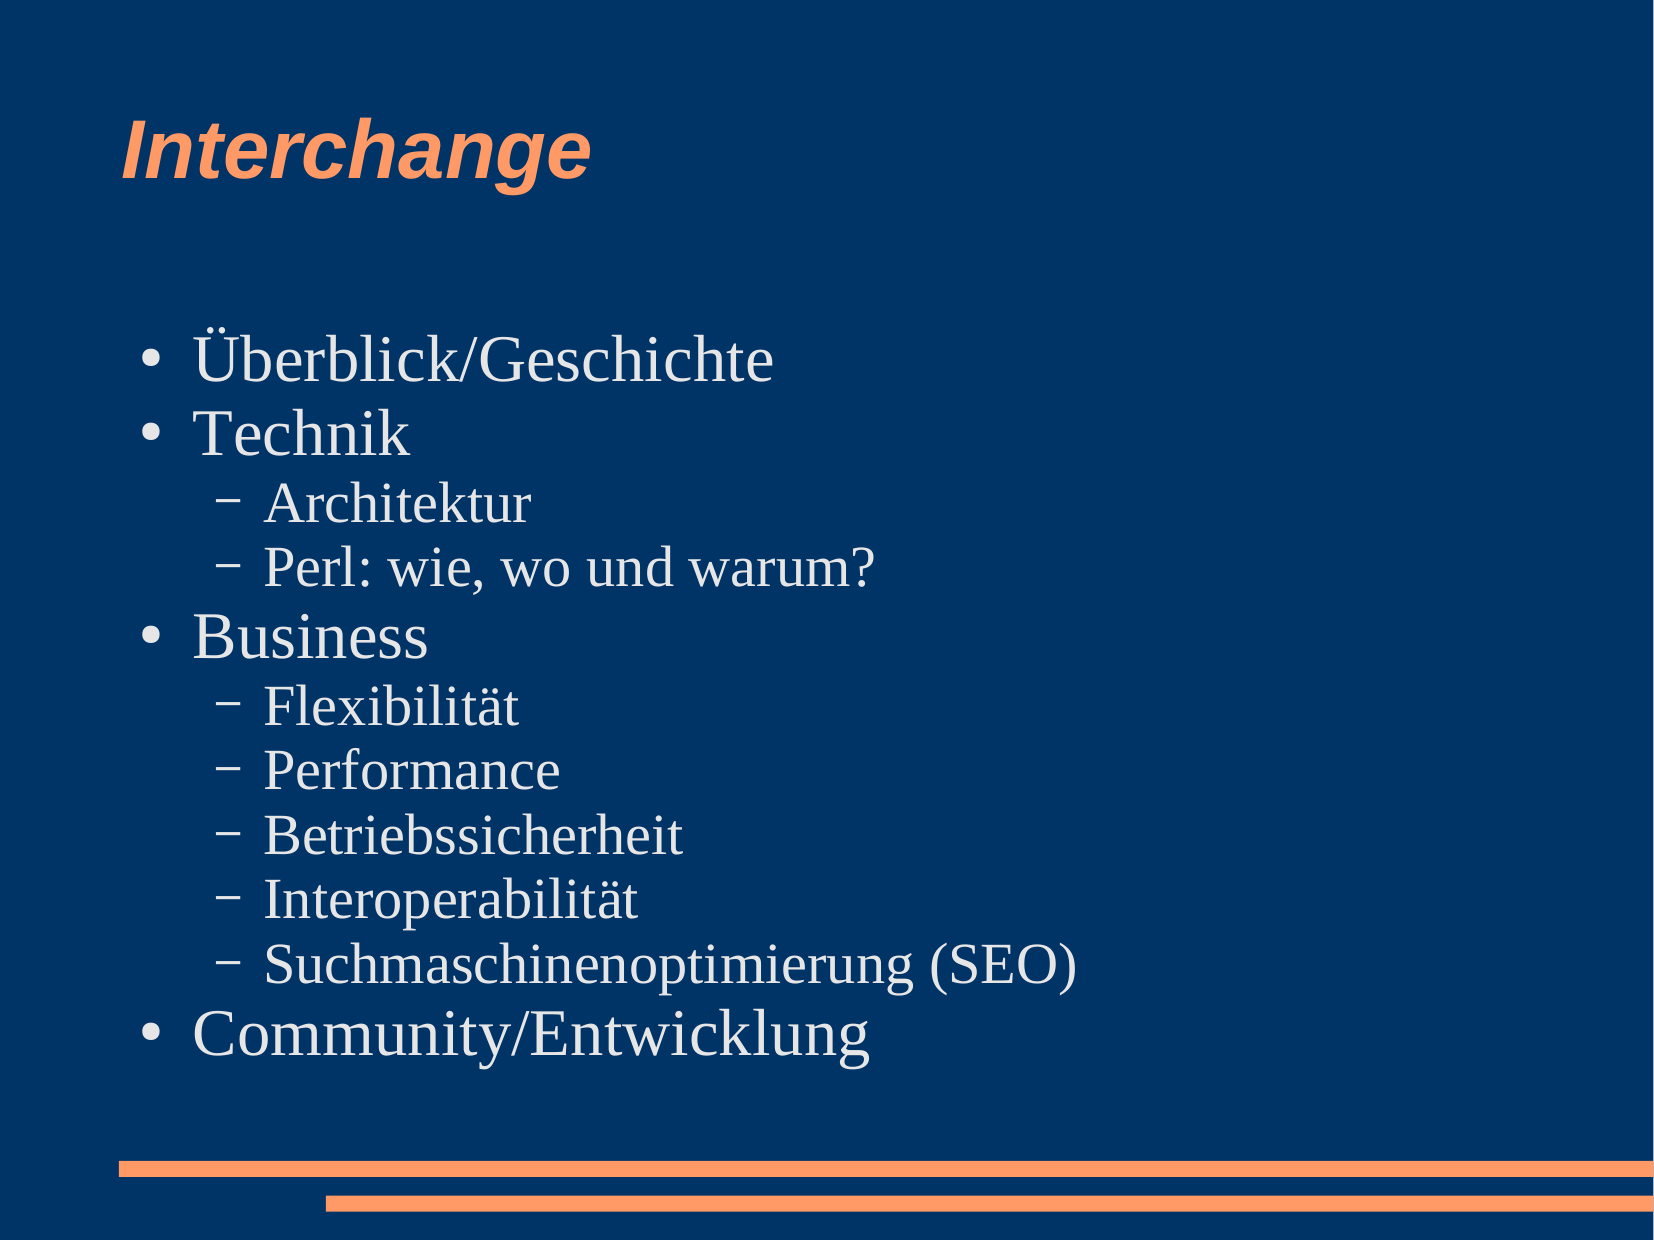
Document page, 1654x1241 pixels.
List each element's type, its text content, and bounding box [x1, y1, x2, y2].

list Überblick/Geschichte Technik Architektur Perl: wie, wo und warum? Business Flexibilität Performance Betriebssicherheit Interoperabilität Suchmaschinenoptimierung (SEO) Community/Entwicklung [121, 322, 1561, 1118]
title Interchange [121, 53, 1534, 247]
